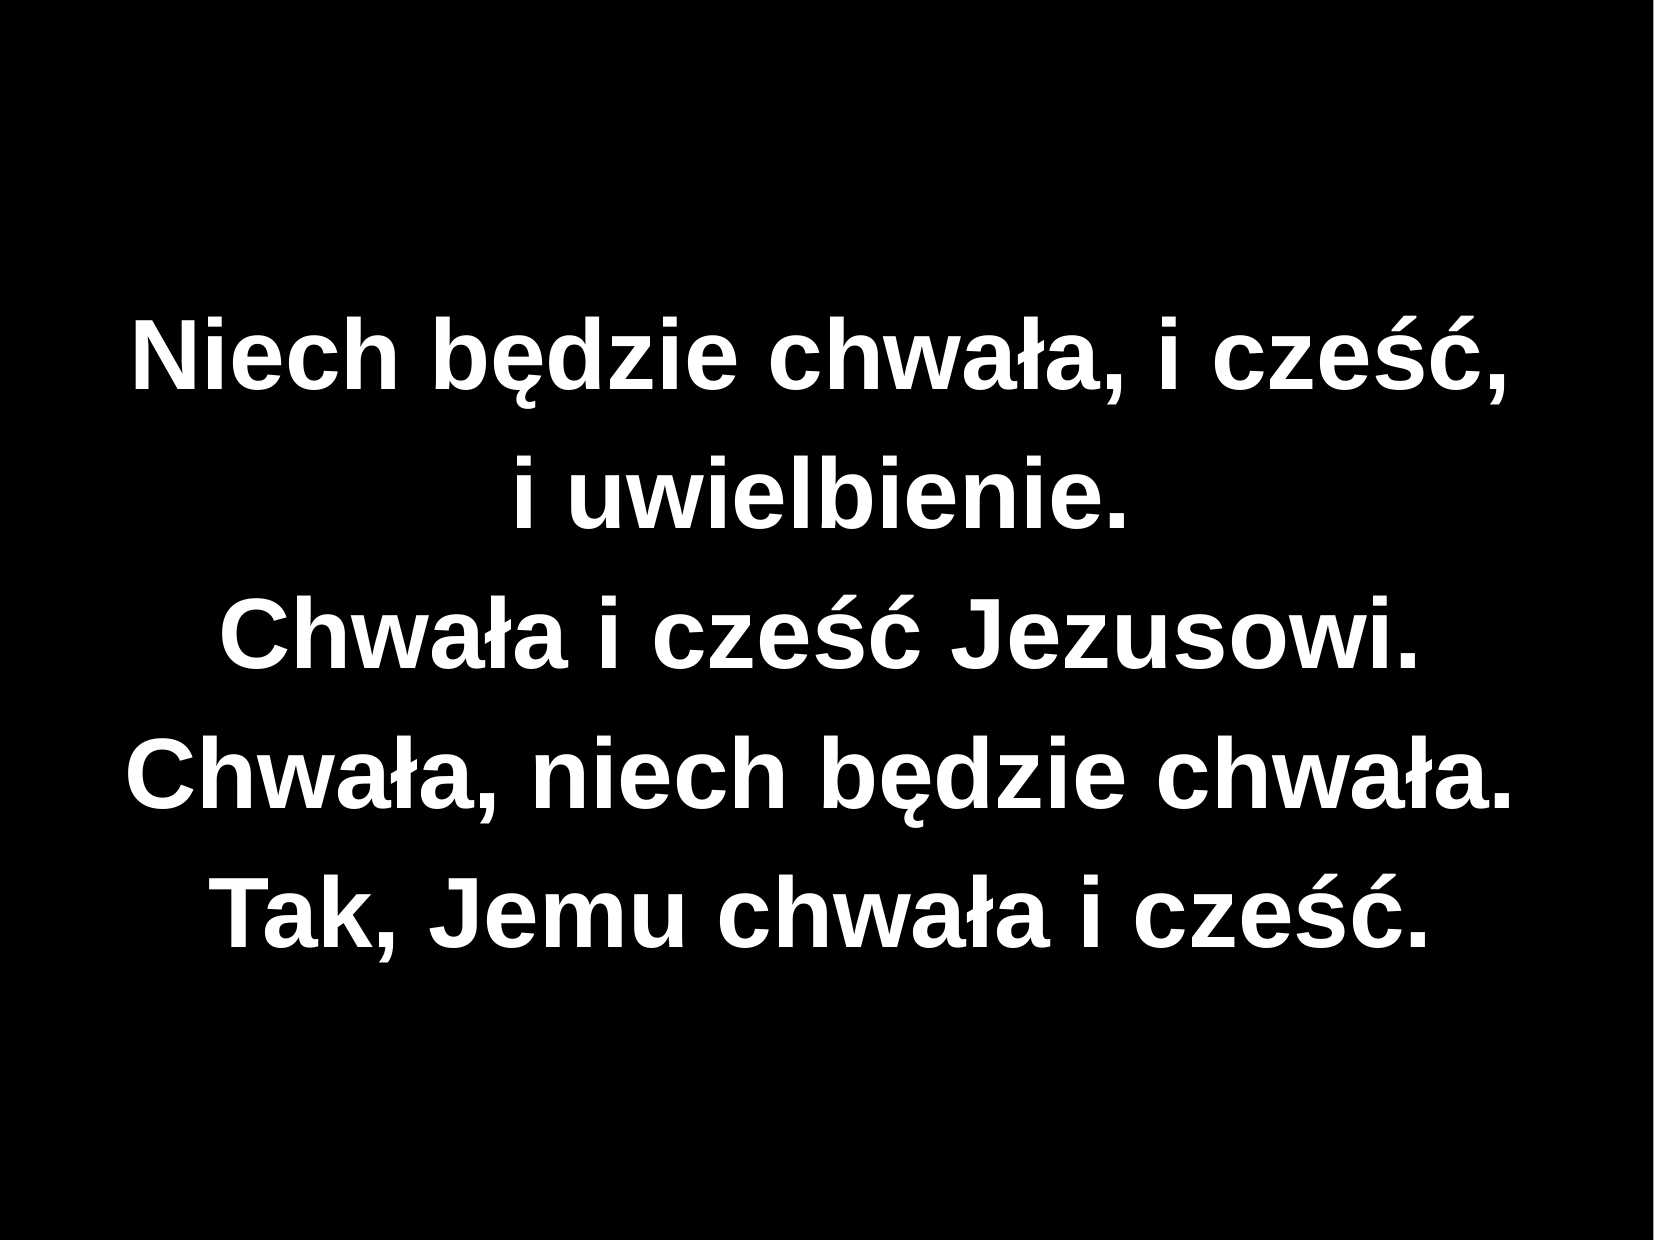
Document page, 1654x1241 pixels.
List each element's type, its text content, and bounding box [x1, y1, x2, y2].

subtitle Niech będzie chwała, i cześć, i uwielbienie. Chwała i cześć Jezusowi. Chwała, niech będzie chwała. Tak, Jemu chwała i cześć. [0, 0, 1642, 1241]
